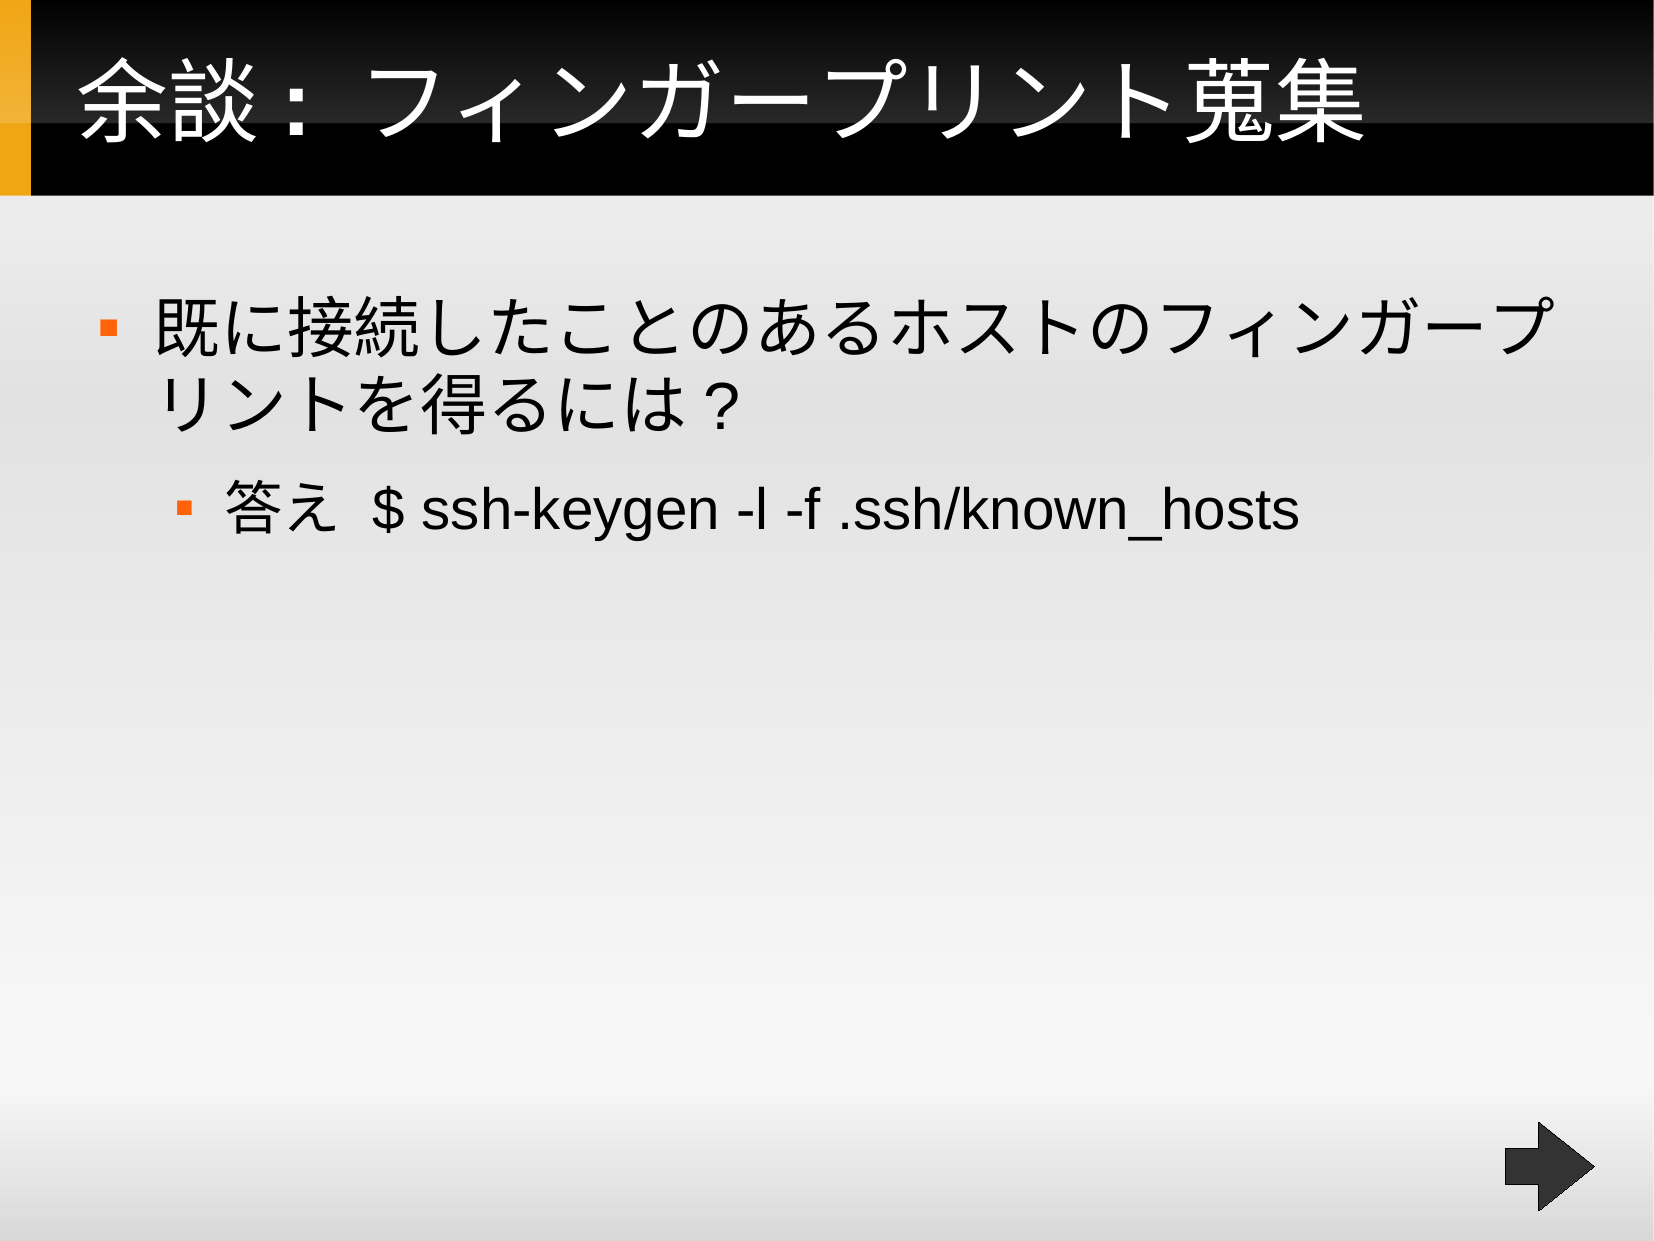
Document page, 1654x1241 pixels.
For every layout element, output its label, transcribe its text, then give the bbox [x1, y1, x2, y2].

title 余談: フィンガープリント蒐集 [76, 0, 1565, 208]
list 既に接続したことのあるホストのフィンガープリントを得るには? 答え $ ssh-keygen -l -f .ssh/known_hosts [82, 290, 1571, 1109]
picture [0, 0, 1654, 1241]
text_box [1505, 1122, 1595, 1211]
